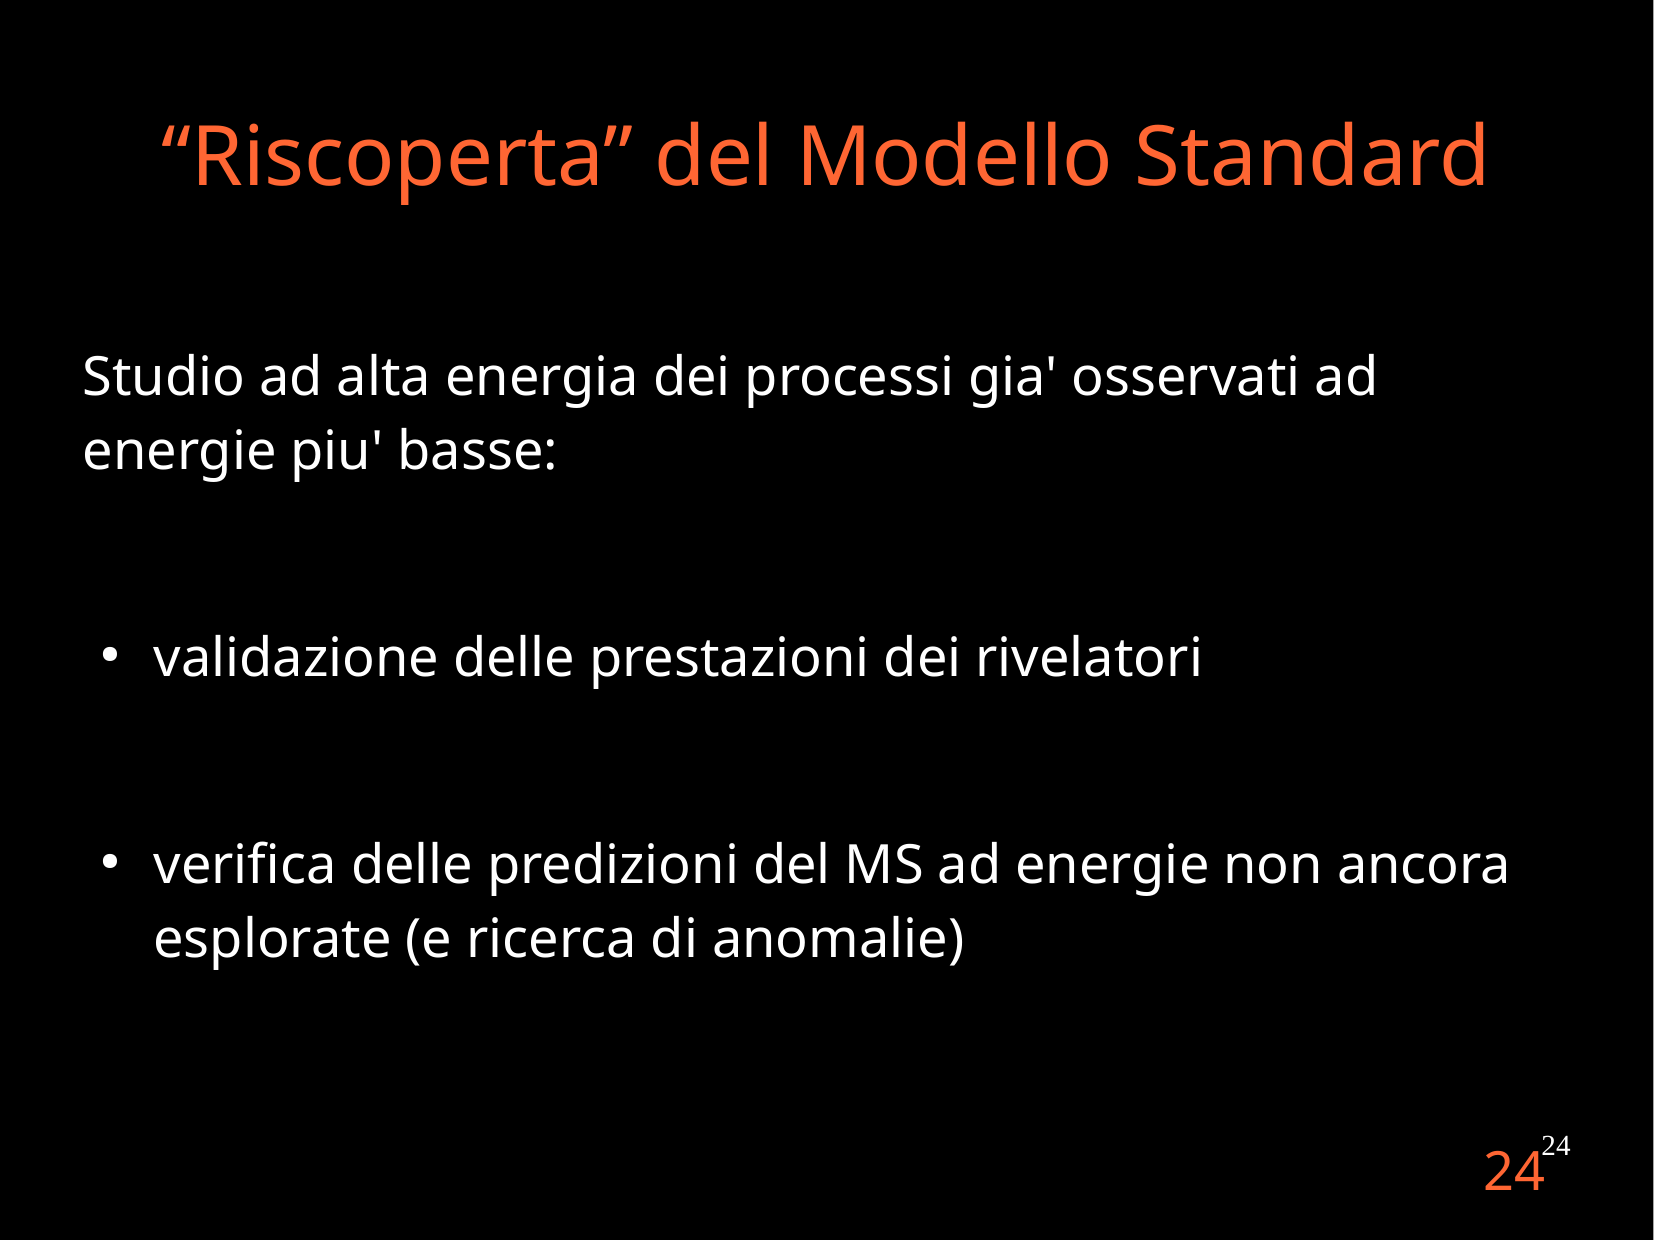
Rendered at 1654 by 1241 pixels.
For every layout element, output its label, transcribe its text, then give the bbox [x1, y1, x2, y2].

title “Riscoperta” del Modello Standard [82, 47, 1571, 259]
list Studio ad alta energia dei processi gia' osservati ad energie piu' basse: validazione delle prestazioni dei rivelatori verifica delle predizioni del MS ad energie non ancora esplorate (e ricerca di anomalie) [82, 337, 1571, 1094]
